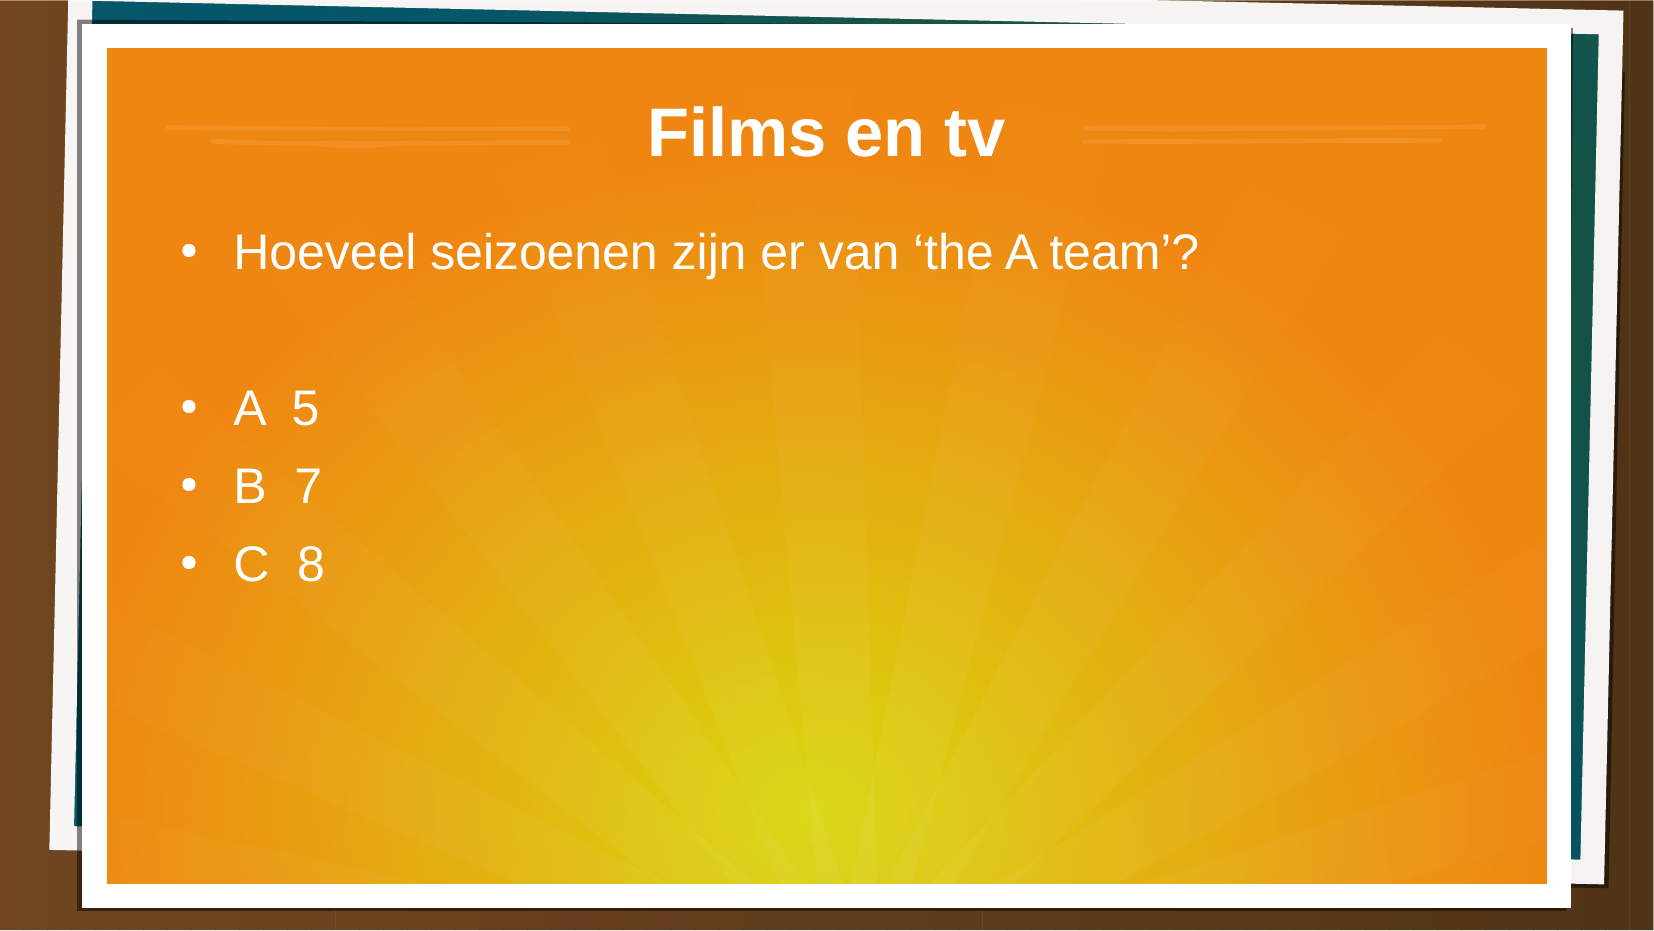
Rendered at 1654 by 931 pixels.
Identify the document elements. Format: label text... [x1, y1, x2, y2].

title Films en tv [566, 59, 1087, 207]
list Hoeveel seizoenen zijn er van ‘the A team’? A 5 B 7 C 8 [162, 224, 1492, 815]
